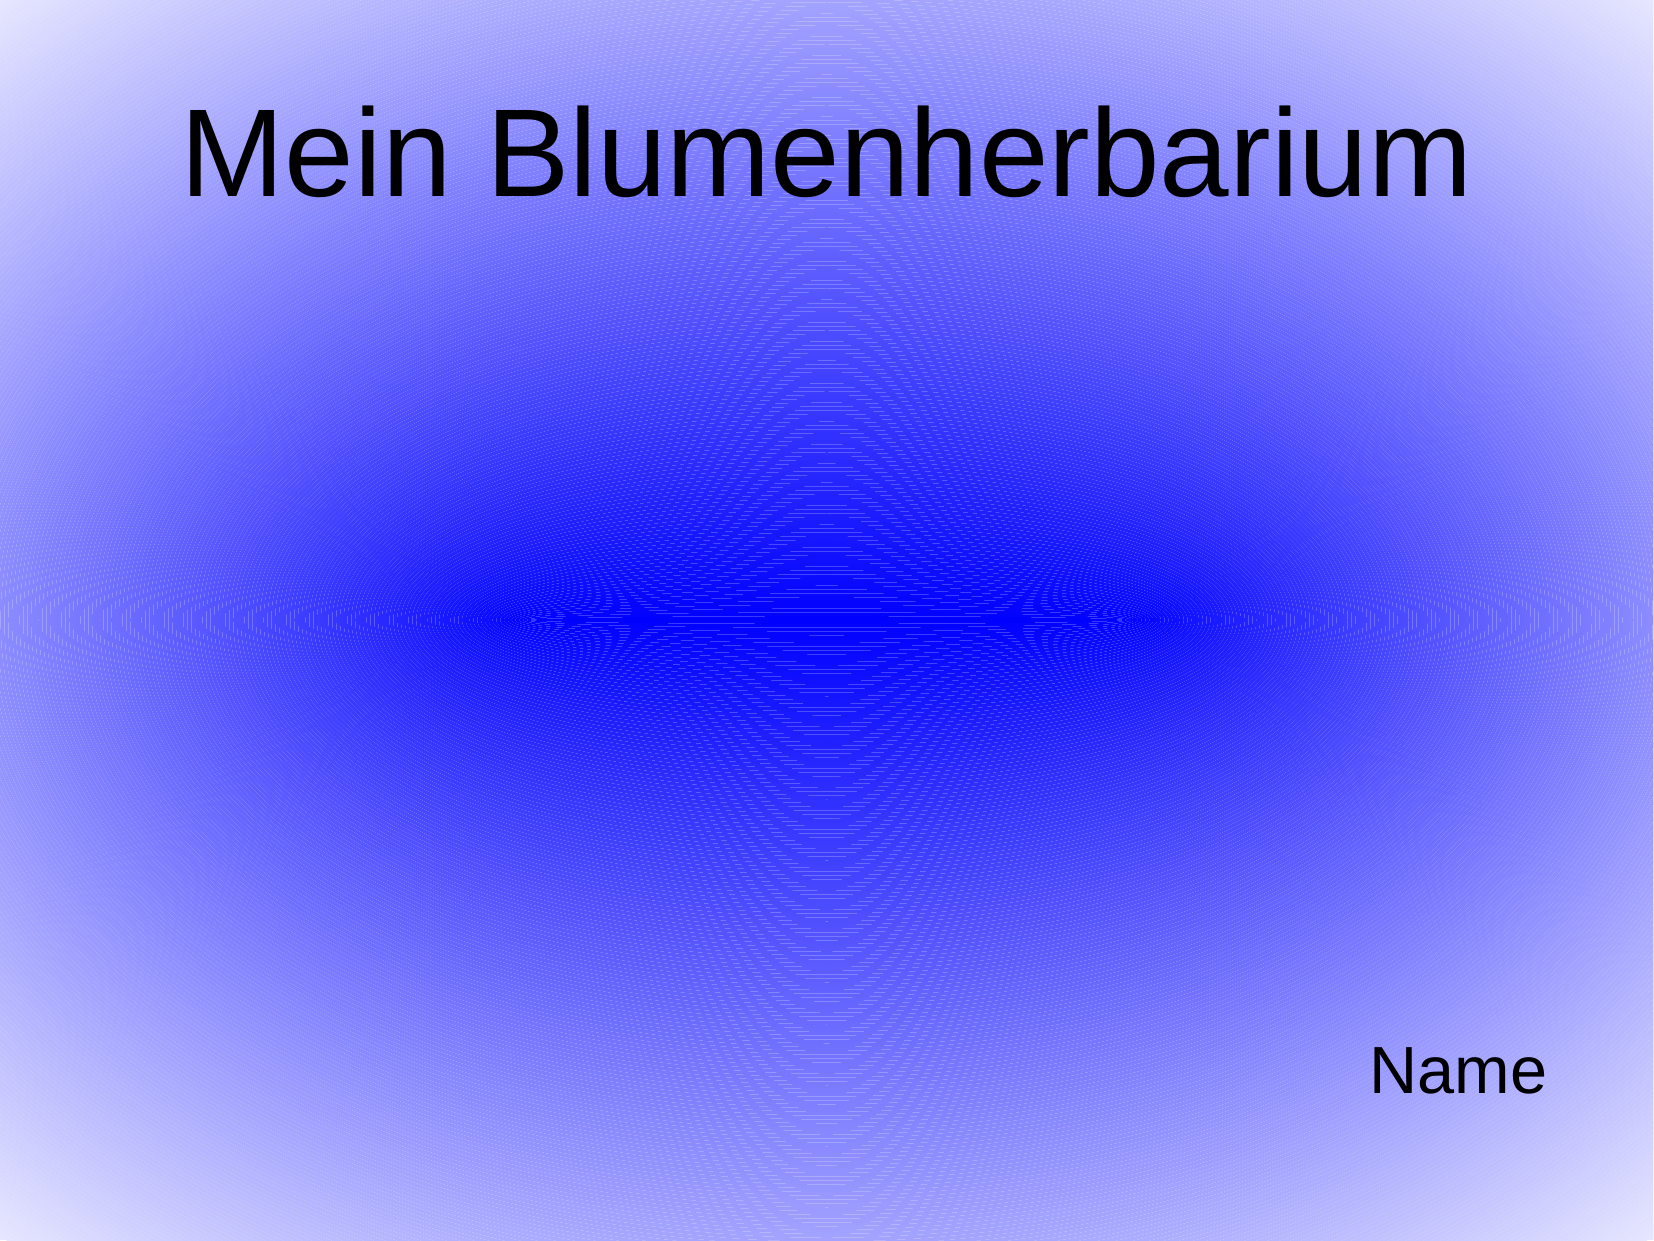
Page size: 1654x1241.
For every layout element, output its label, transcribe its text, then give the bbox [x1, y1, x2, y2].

title Mein Blumenherbarium [82, 49, 1571, 257]
list Name [106, 1032, 1548, 1170]
